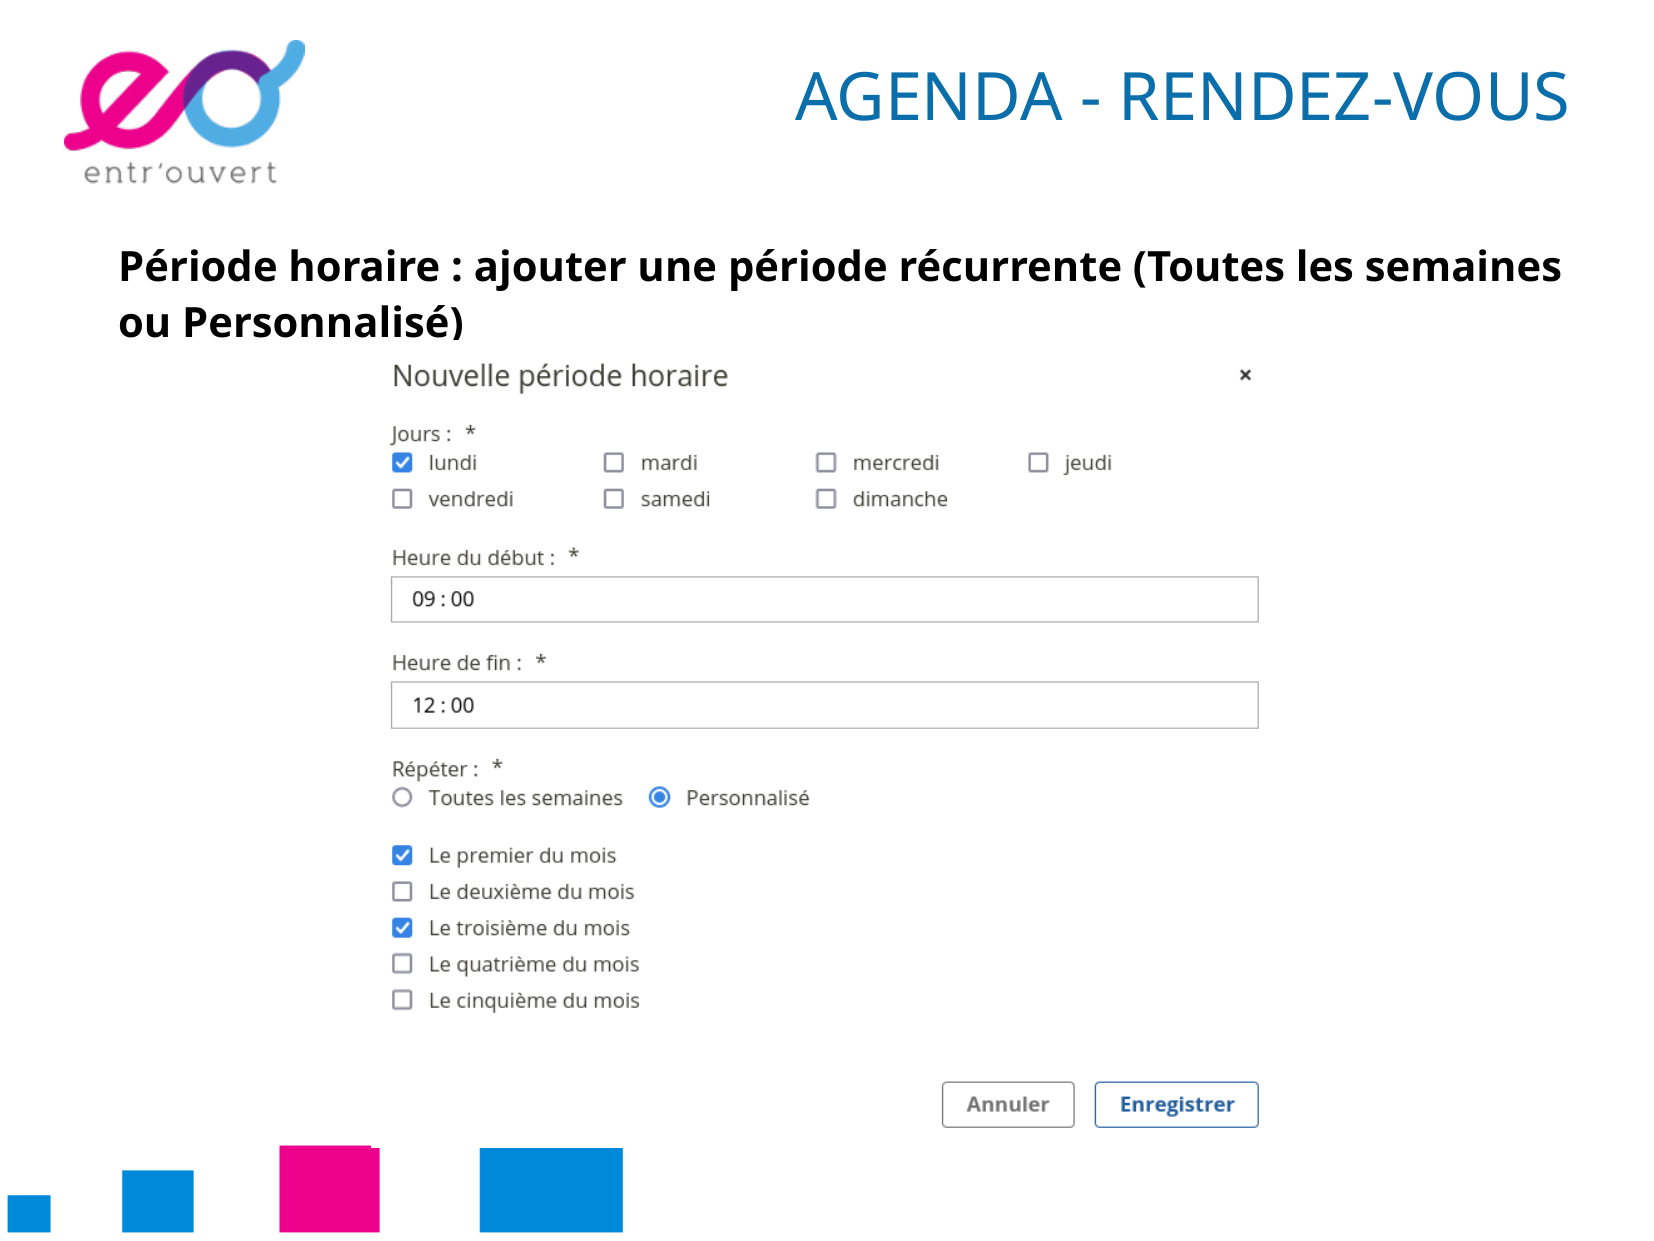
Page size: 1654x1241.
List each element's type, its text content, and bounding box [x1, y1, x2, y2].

picture [64, 40, 305, 184]
title Agenda - Rendez-vous [354, 49, 1571, 257]
text_box Période horaire : ajouter une période récurrente (Toutes les semaines ou Personnalisé) [118, 236, 1595, 1089]
picture [5, 340, 1279, 1235]
